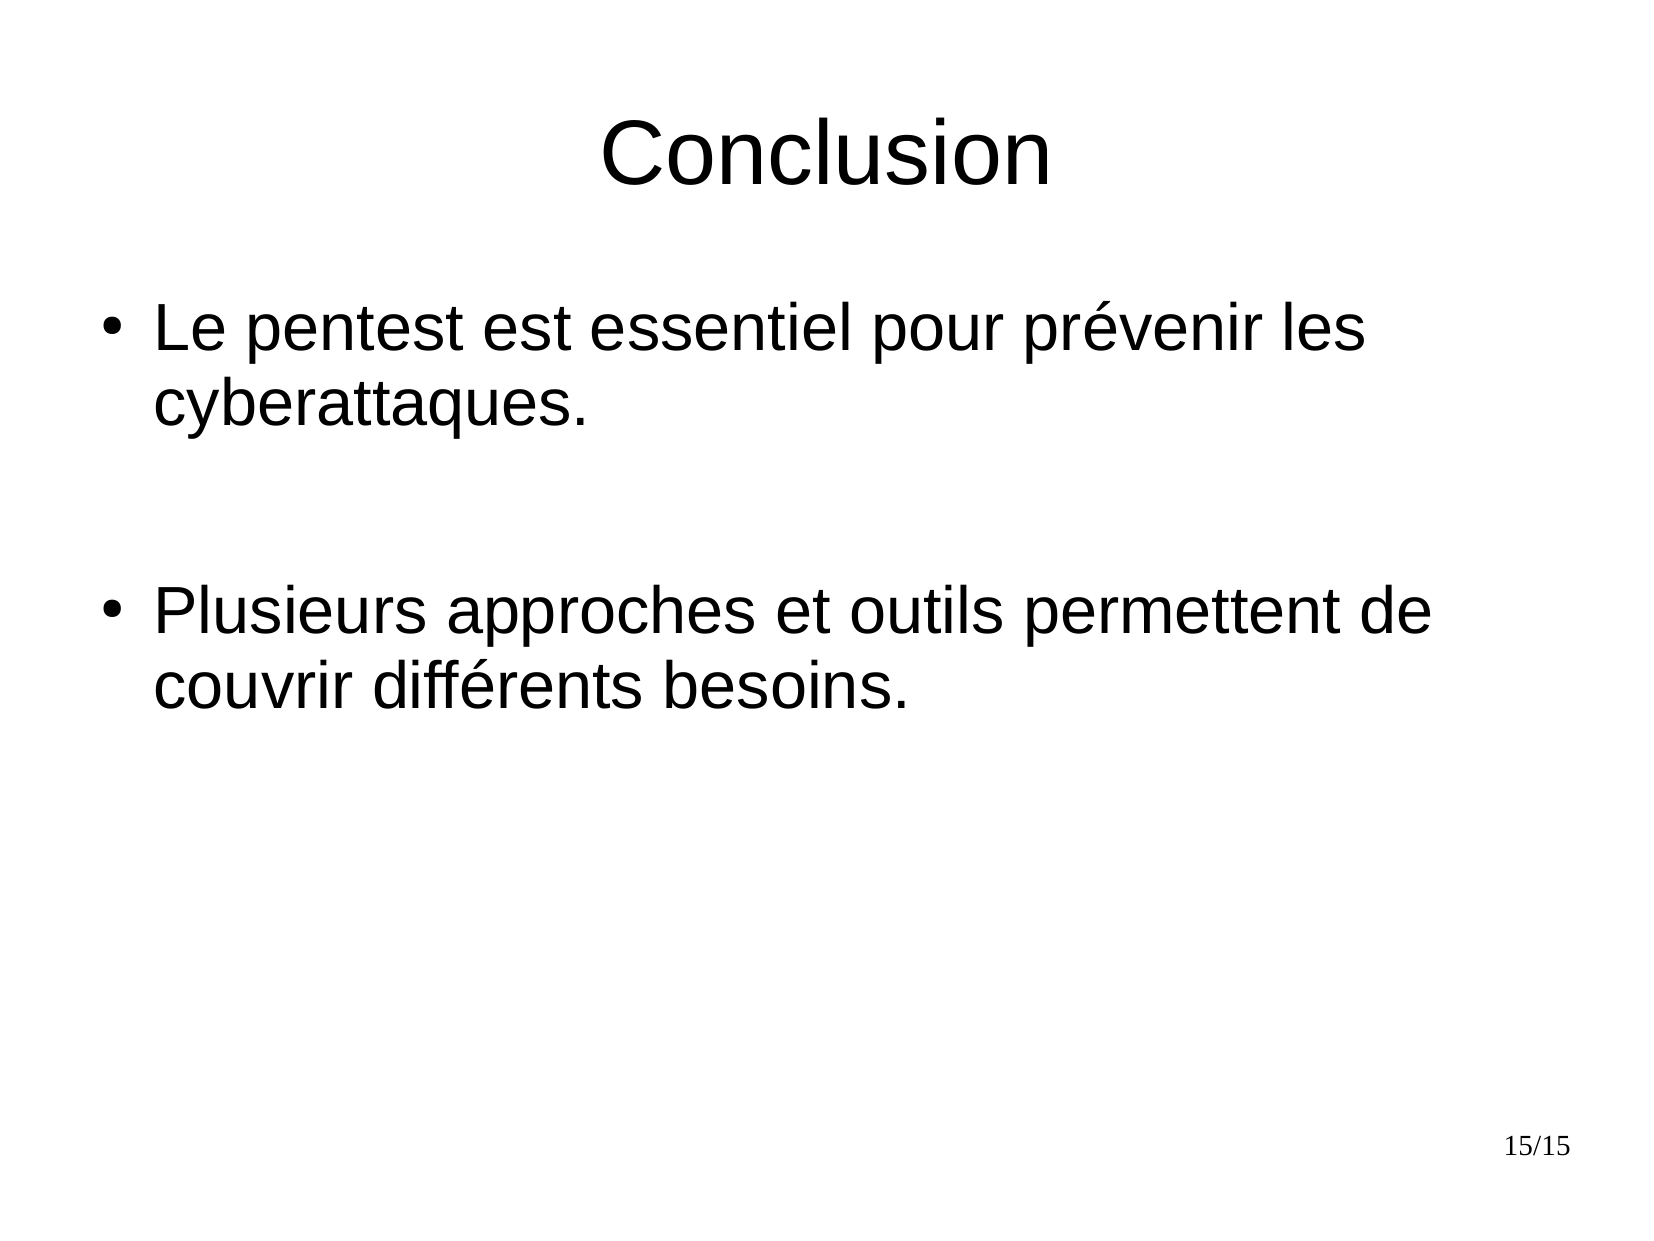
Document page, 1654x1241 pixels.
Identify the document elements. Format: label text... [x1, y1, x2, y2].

list Le pentest est essentiel pour prévenir les cyberattaques. Plusieurs approches et outils permettent de couvrir différents besoins. [82, 290, 1538, 1010]
title Conclusion [82, 49, 1571, 257]
